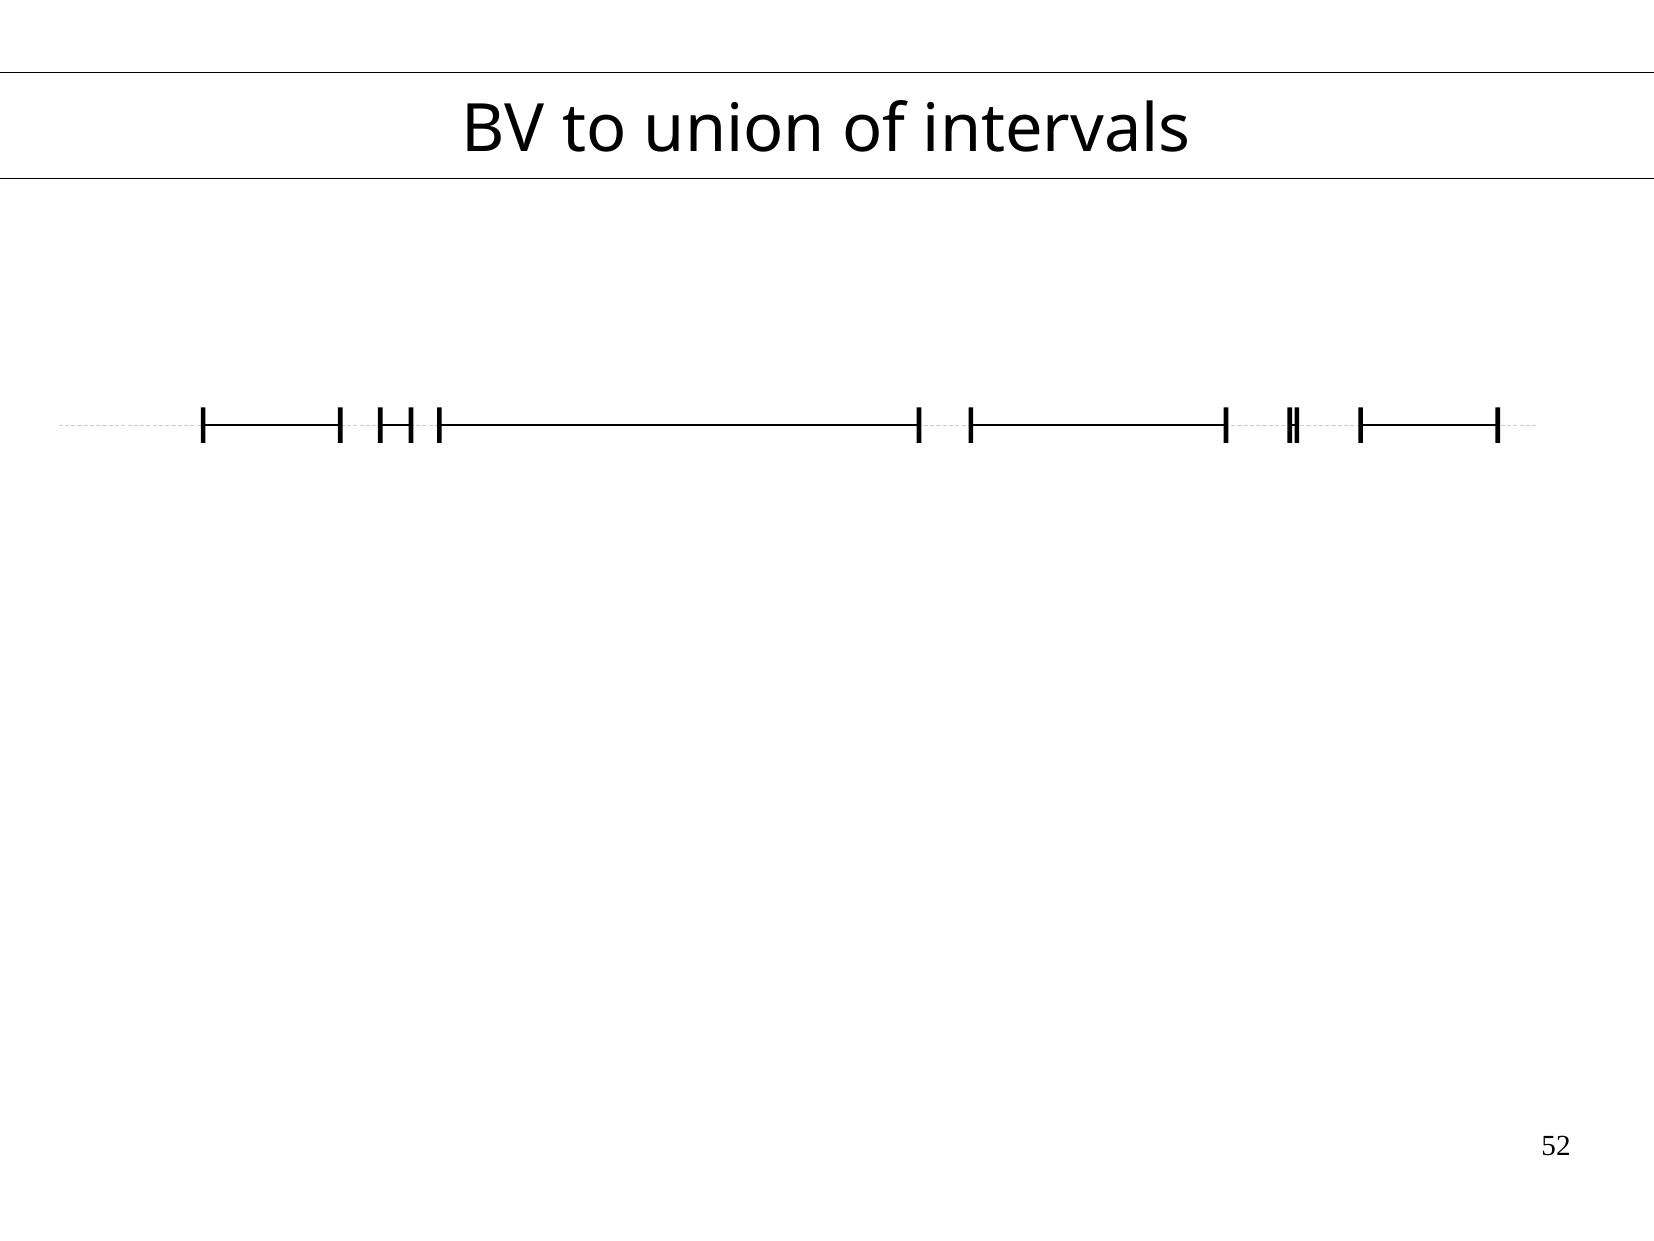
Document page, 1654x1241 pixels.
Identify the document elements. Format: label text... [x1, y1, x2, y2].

text_box BV to union of intervals [0, 72, 1654, 166]
